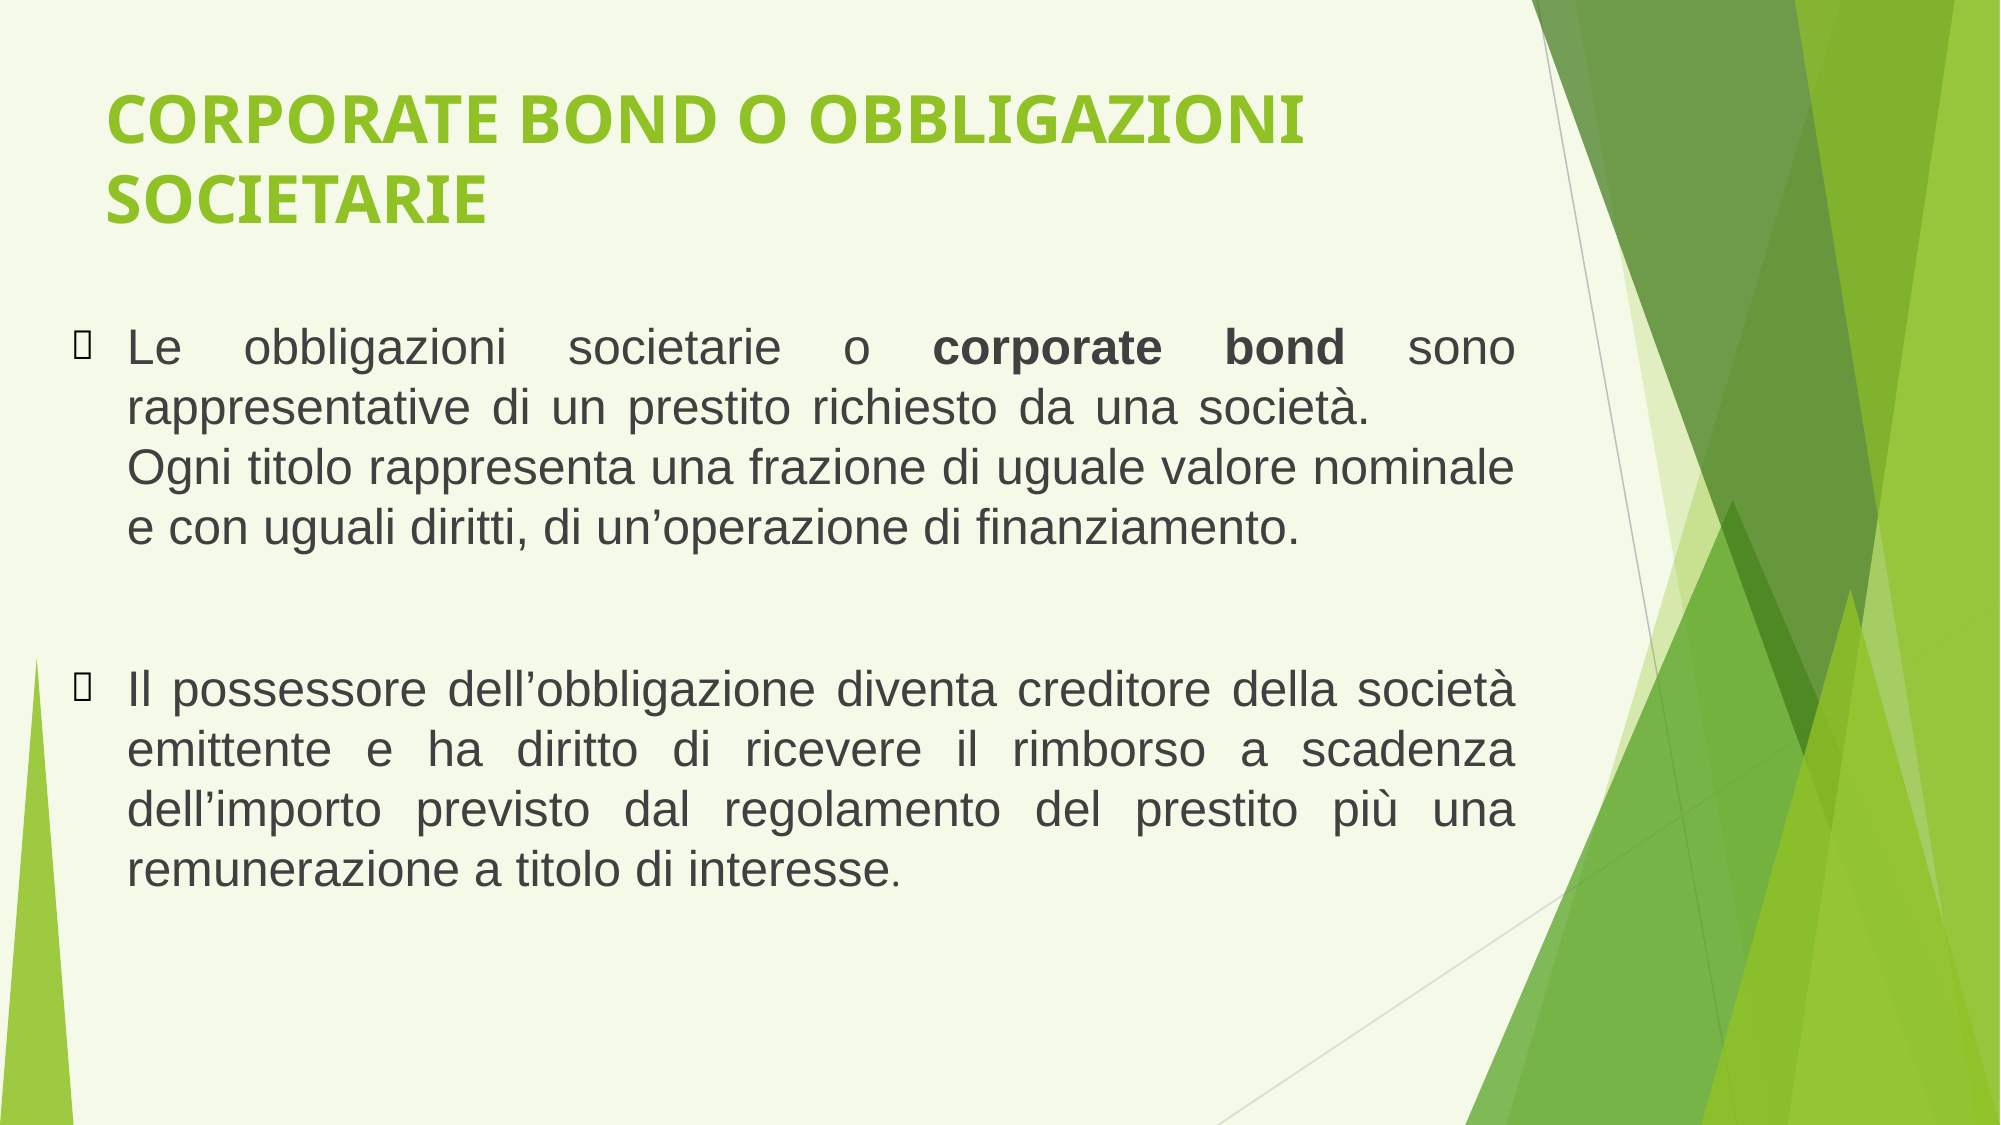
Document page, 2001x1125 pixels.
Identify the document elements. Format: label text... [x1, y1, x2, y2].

list Le obbligazioni societarie o corporate bond sono rappresentative di un prestito richiesto da una società. Ogni titolo rappresenta una frazione di uguale valore nominale e con uguali diritti, di un’operazione di finanziamento. Il possessore dell’obbligazione diventa creditore della società emittente e ha diritto di ricevere il rimborso a scadenza dell’importo previsto dal regolamento del prestito più una remunerazione a titolo di interesse. [55, 306, 1531, 1014]
title CORPORATE BOND O OBBLIGAZIONI SOCIETARIE [90, 69, 1501, 286]
